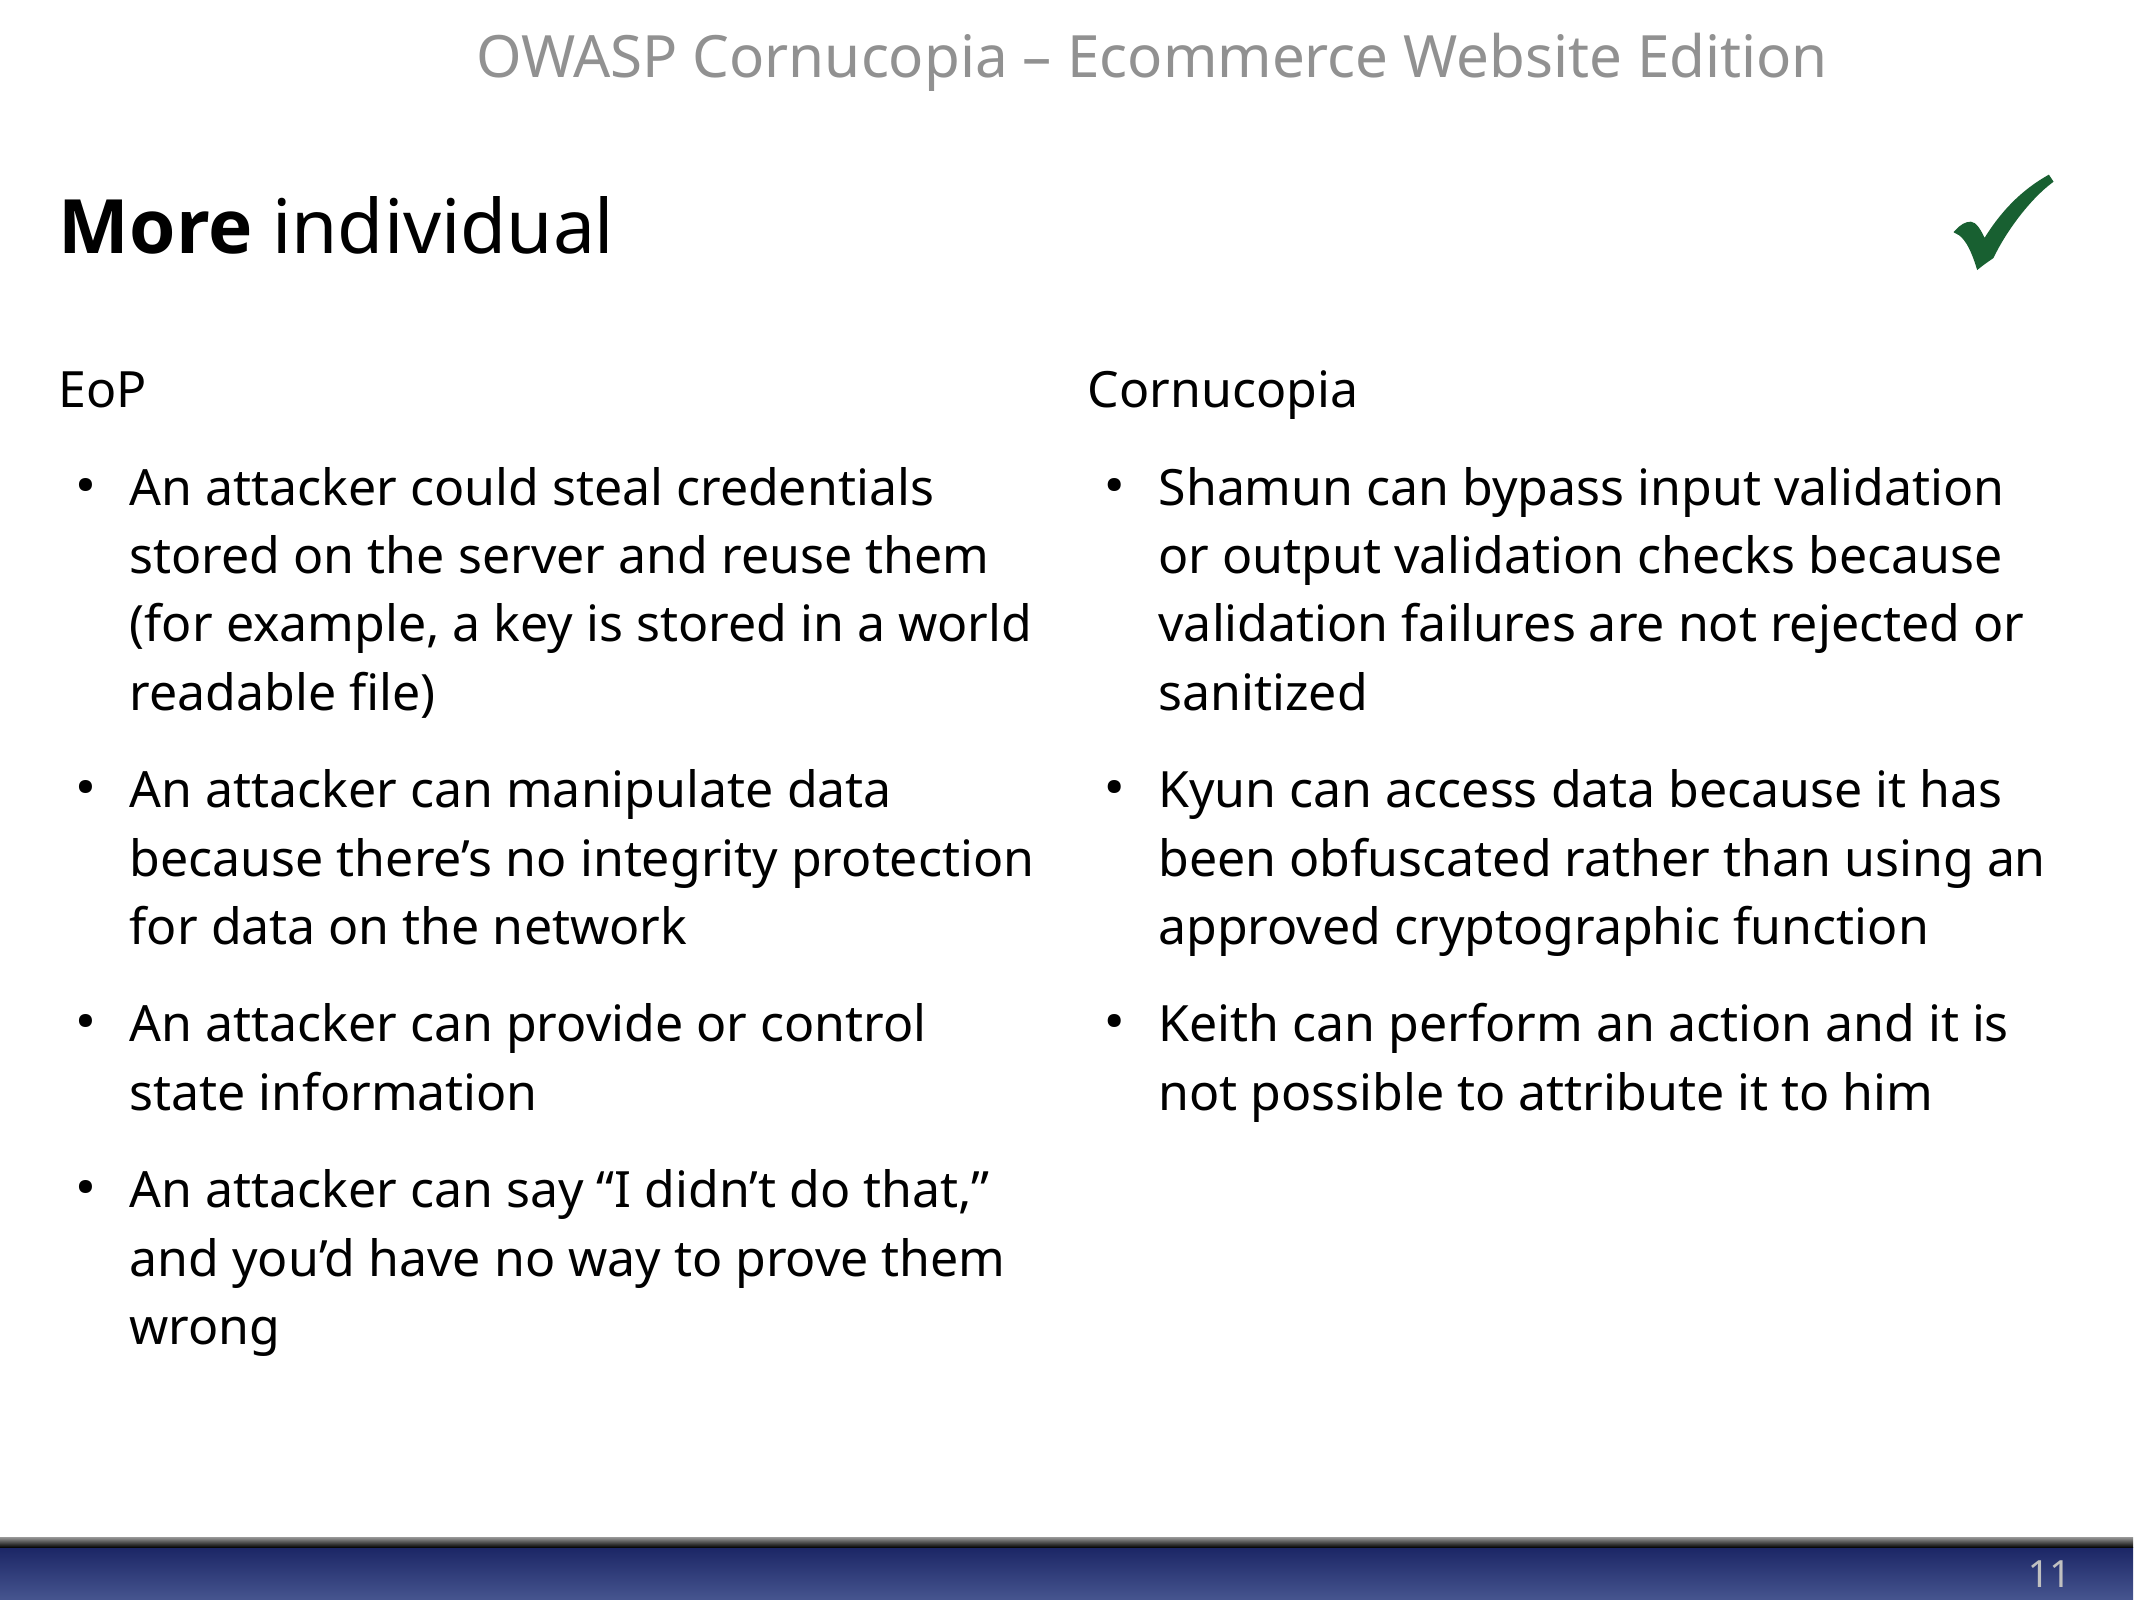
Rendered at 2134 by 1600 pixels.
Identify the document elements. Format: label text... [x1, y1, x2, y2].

title More individual [58, 124, 2126, 325]
list ü [1730, 177, 2061, 325]
list EoP An attacker could steal credentials stored on the server and reuse them (for example, a key is stored in a world readable file) An attacker can manipulate data because there’s no integrity protection for data on the network An attacker can provide or control state information An attacker can say “I didn’t do that,” and you’d have no way to prove them wrong [58, 354, 1039, 1536]
list Cornucopia Shamun can bypass input validation or output validation checks because validation failures are not rejected or sanitized Kyun can access data because it has been obfuscated rather than using an approved cryptographic function Keith can perform an action and it is not possible to attribute it to him [1087, 354, 2068, 1536]
